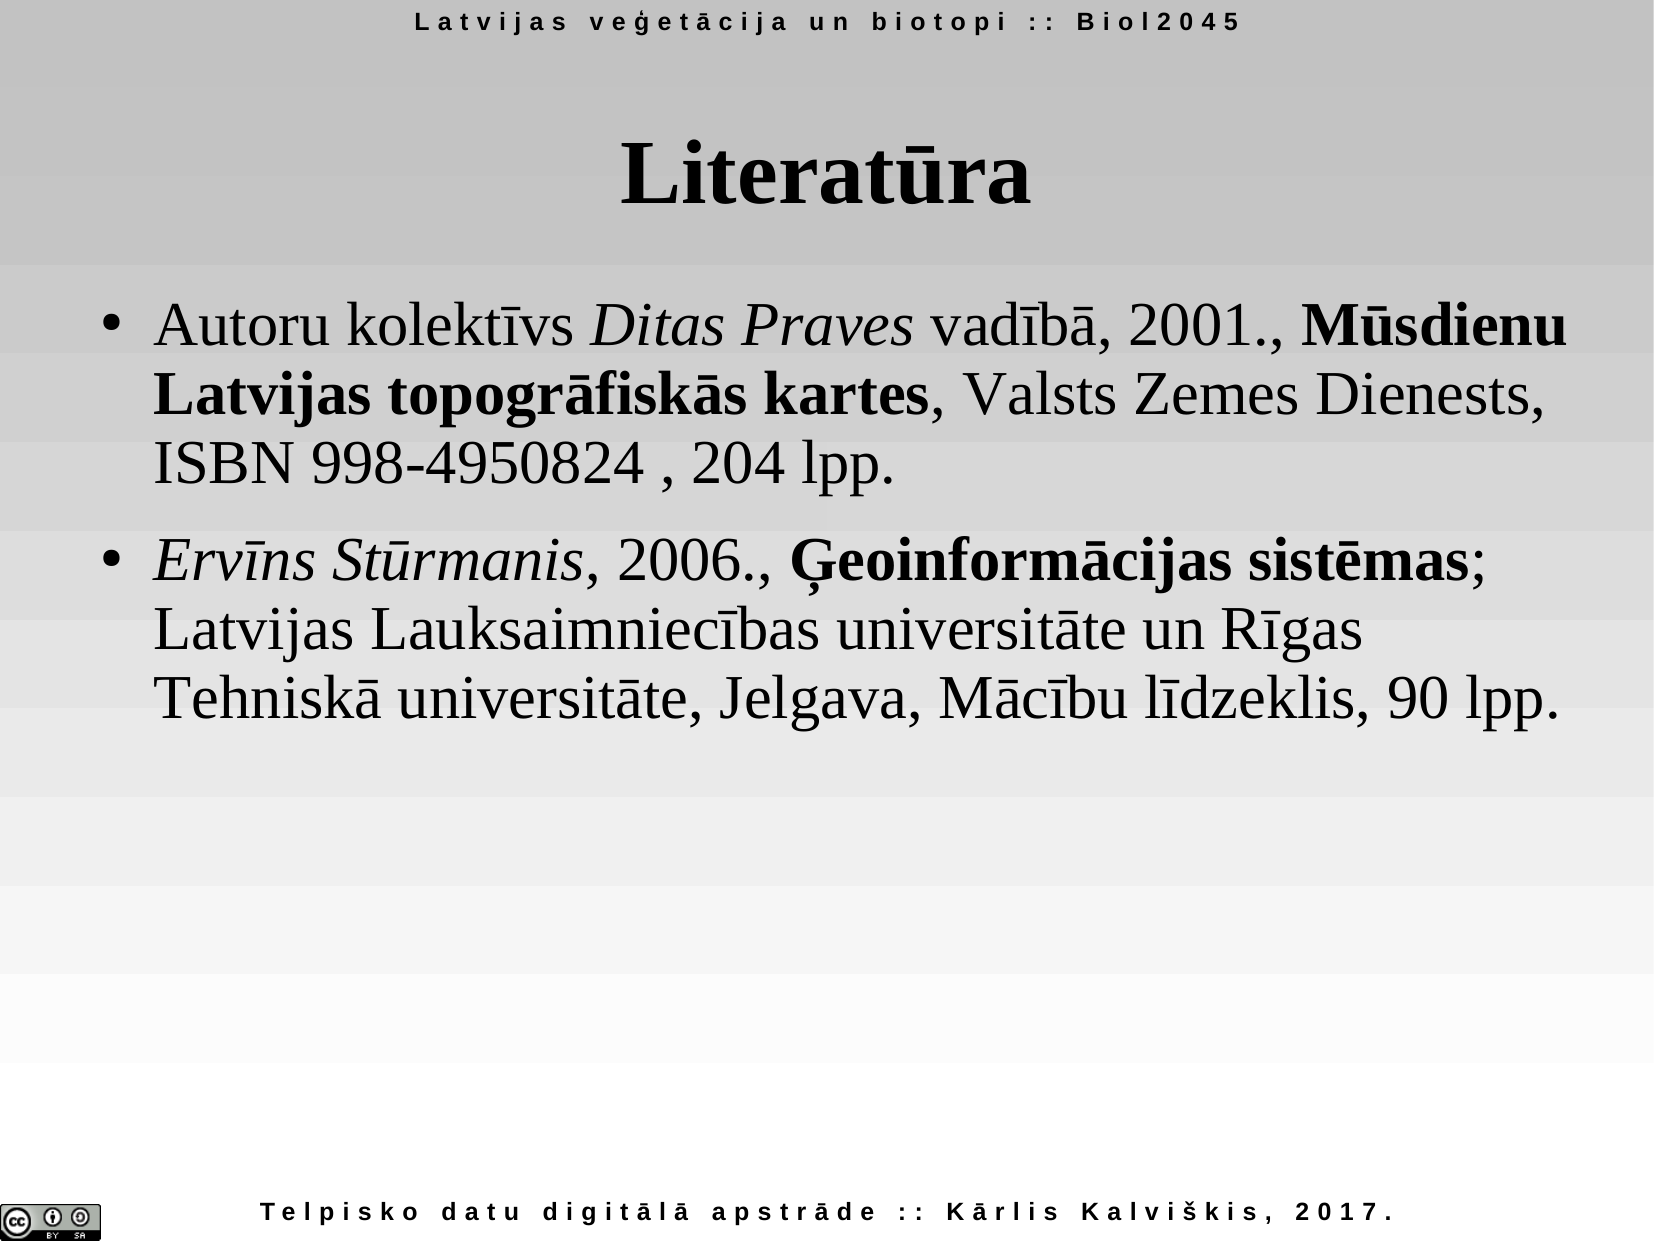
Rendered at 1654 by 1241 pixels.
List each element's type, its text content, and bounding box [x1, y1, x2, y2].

picture [0, 0, 1654, 1241]
title Literatūra [29, 49, 1625, 296]
list Autoru kolektīvs Ditas Praves vadībā, 2001., Mūsdienu Latvijas topogrāfiskās kartes, Valsts Zemes Dienests, ISBN 998-4950824 , 204 lpp. Ervīns Stūrmanis, 2006., Ģeoinformācijas sistēmas; Latvijas Lauksaimniecības universitāte un Rīgas Tehniskā universitāte, Jelgava, Mācību līdzeklis, 90 lpp. [82, 289, 1571, 1113]
